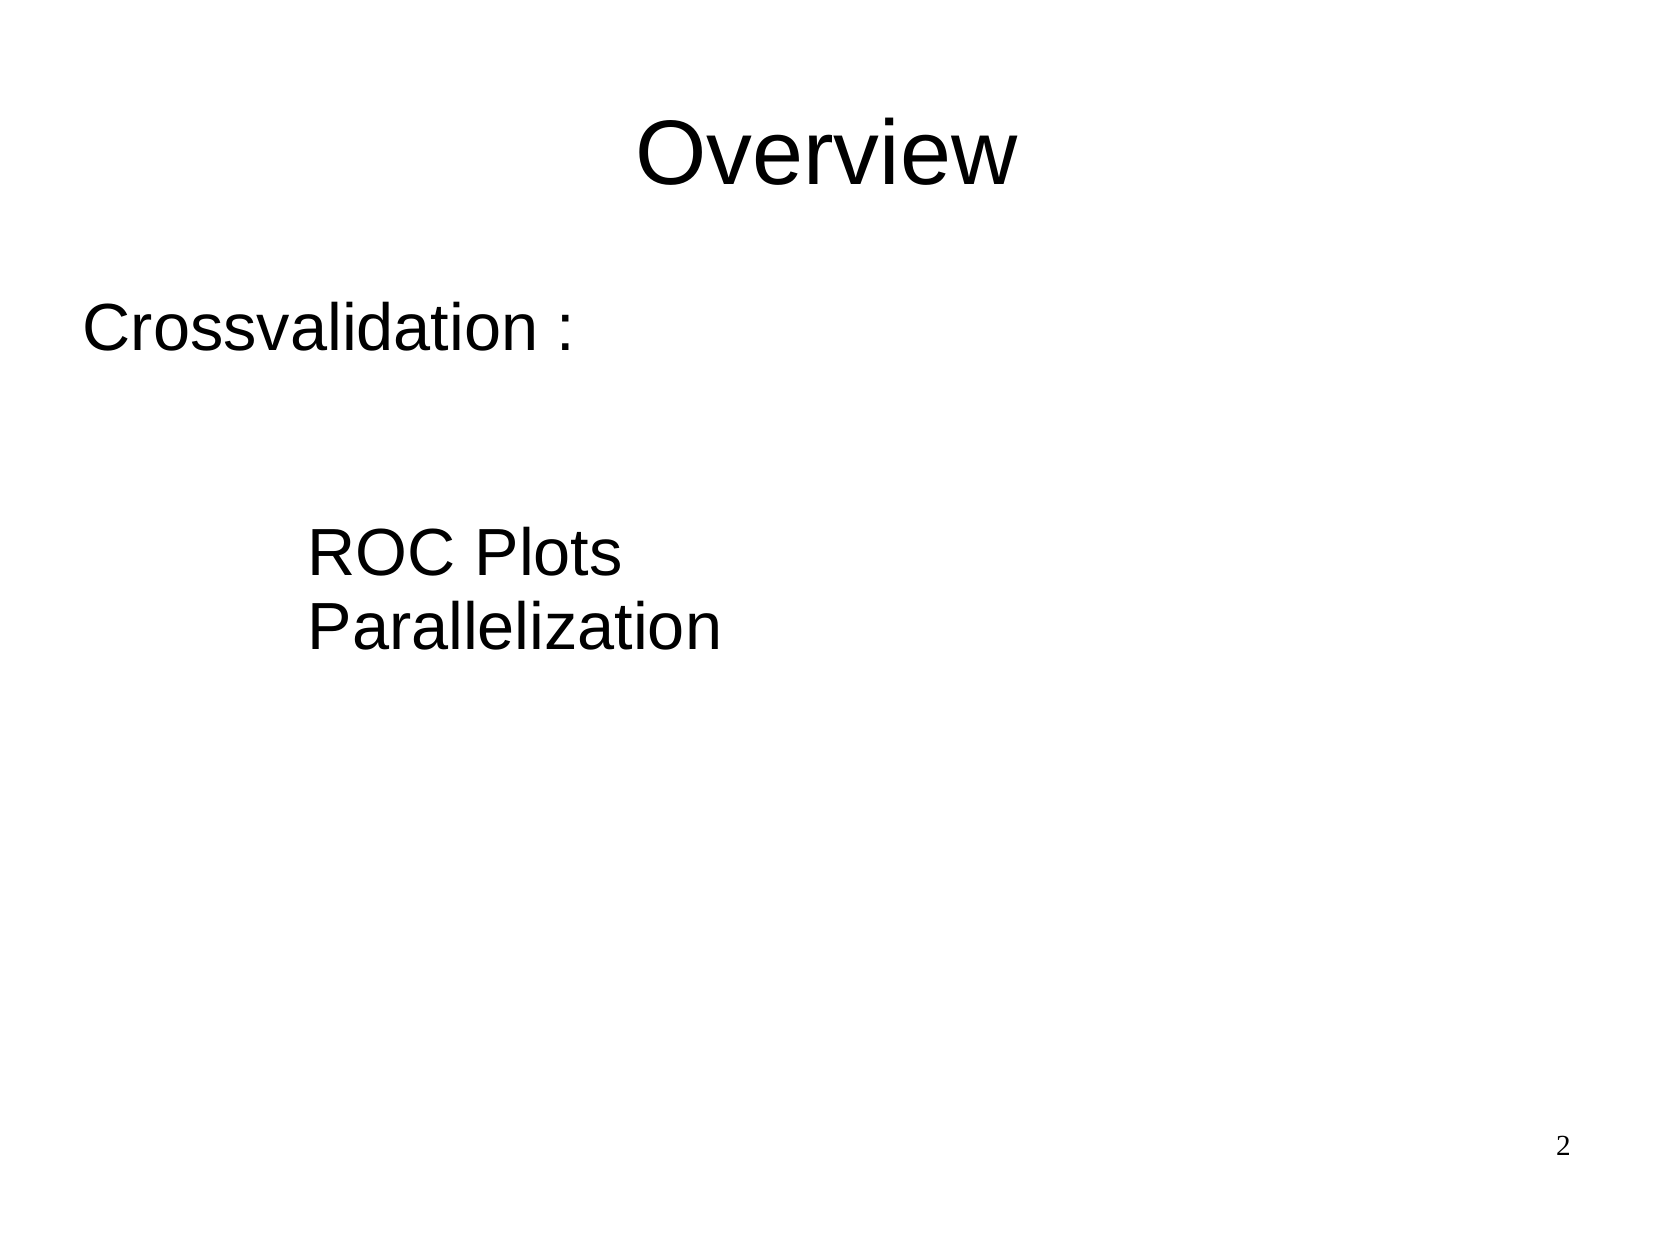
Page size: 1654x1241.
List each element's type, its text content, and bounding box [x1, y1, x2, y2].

title Overview [82, 49, 1571, 257]
subtitle Crossvalidation : ROC Plots Parallelization [82, 290, 1571, 1010]
